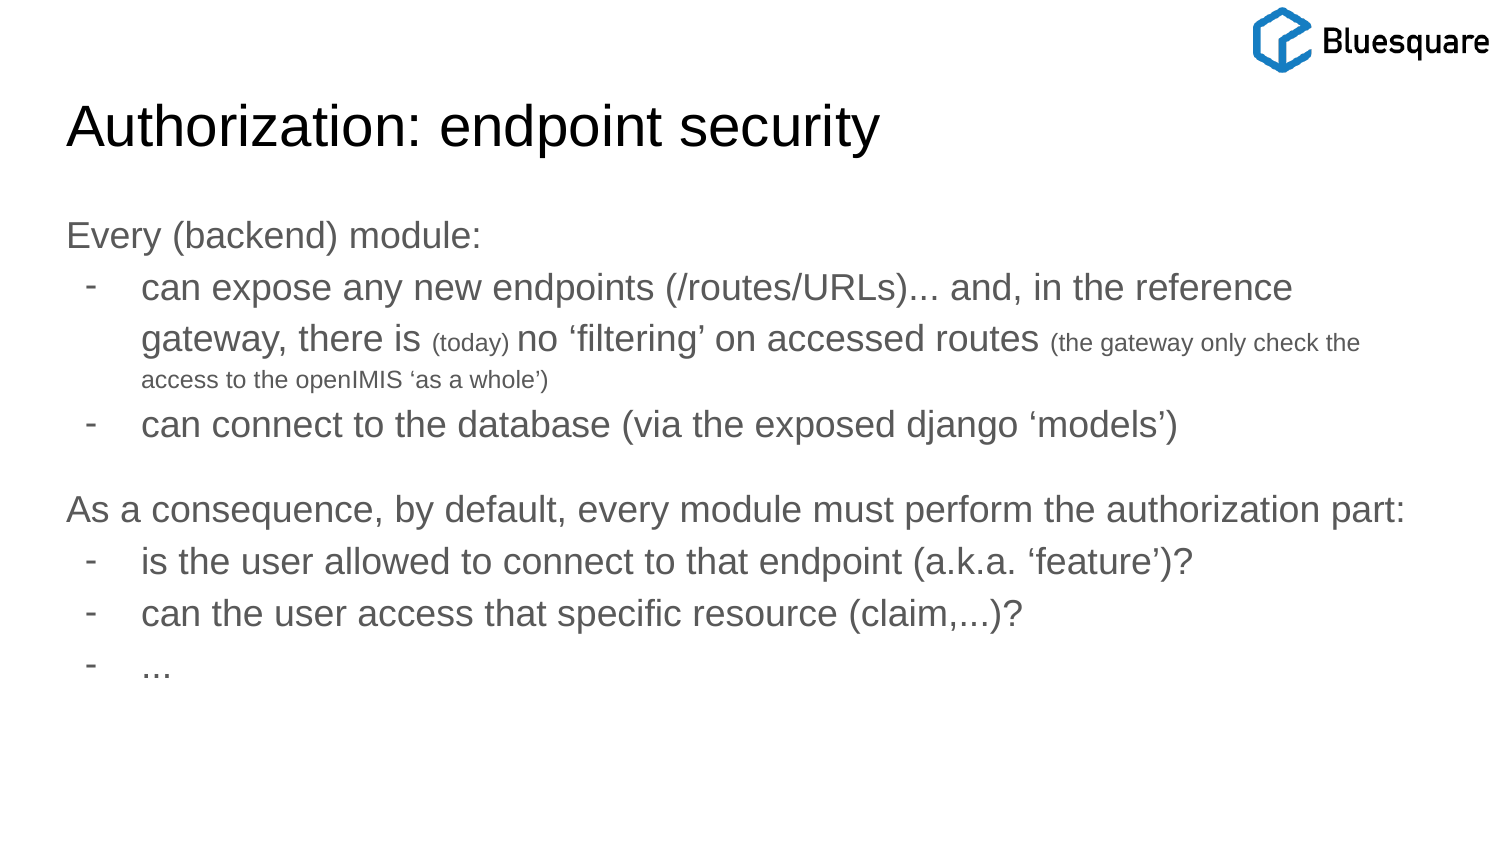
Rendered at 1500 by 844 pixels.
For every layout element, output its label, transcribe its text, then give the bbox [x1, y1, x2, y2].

title Authorization: endpoint security [51, 72, 1449, 167]
picture [1253, 7, 1489, 73]
list Every (backend) module: can expose any new endpoints (/routes/URLs)... and, in the reference gateway, there is (today) no ‘filtering’ on accessed routes (the gateway only check the access to the openIMIS ‘as a whole’) can connect to the database (via the exposed django ‘models’) As a consequence, by default, every module must perform the authorization part: is the user allowed to connect to that endpoint (a.k.a. ‘feature’)? can the user access that specific resource (claim,...)? ... [51, 189, 1449, 750]
